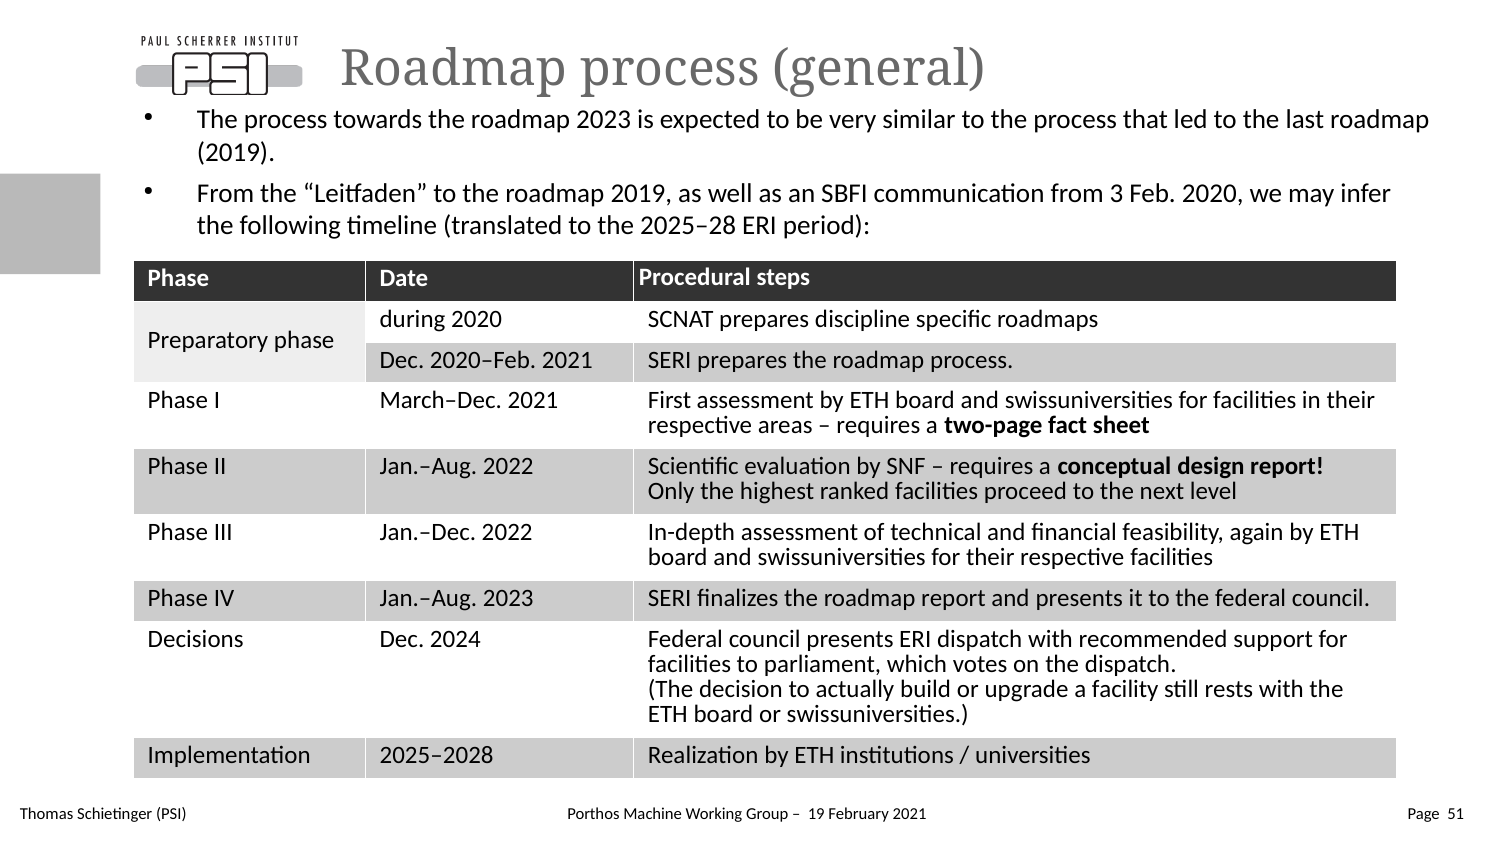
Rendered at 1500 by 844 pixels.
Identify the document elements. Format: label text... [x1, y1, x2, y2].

table_header Procedural steps [634, 261, 1396, 301]
table_cell during 2020 [366, 302, 633, 342]
table_cell Realization by ETH institutions / universities [634, 738, 1396, 778]
table_cell Jan.–Aug. 2023 [366, 581, 633, 621]
table_cell Preparatory phase [134, 302, 365, 382]
table_cell SERI prepares the roadmap process. [634, 343, 1396, 382]
table_cell Jan.–Aug. 2022 [366, 449, 633, 514]
table_cell SERI finalizes the roadmap report and presents it to the federal council. [634, 581, 1396, 621]
table_cell Phase IV [134, 581, 365, 621]
table_cell SCNAT prepares discipline specific roadmaps [634, 302, 1396, 342]
table_cell 2025–2028 [366, 738, 633, 778]
table_cell Implementation [134, 738, 365, 778]
table_cell Federal council presents ERI dispatch with recommended support for facilities to parliament, which votes on the dispatch. (The decision to actually build or upgrade a facility still rests with the ETH board or swissuniversities.) [634, 622, 1396, 737]
table_cell First assessment by ETH board and swissuniversities for facilities in their respective areas – requires a two-page fact sheet [634, 383, 1396, 448]
table_cell Phase II [134, 449, 365, 514]
table_cell In-depth assessment of technical and financial feasibility, again by ETH board and swissuniversities for their respective facilities [634, 515, 1396, 580]
table_cell Decisions [134, 622, 365, 737]
table_header Phase [134, 261, 365, 301]
table_cell Phase III [134, 515, 365, 580]
table_cell Scientific evaluation by SNF – requires a conceptual design report! Only the highest ranked facilities proceed to the next level [634, 449, 1396, 514]
table_cell Dec. 2020–Feb. 2021 [366, 343, 633, 382]
table_cell Jan.–Dec. 2022 [366, 515, 633, 580]
table_cell March–Dec. 2021 [366, 383, 633, 448]
title Roadmap process (general) [340, 35, 1442, 98]
table_cell Dec. 2024 [366, 622, 633, 737]
table_cell Phase I [134, 383, 365, 448]
table_header Date [366, 261, 633, 301]
list The process towards the roadmap 2023 is expected to be very similar to the process that led to the last roadmap (2019). From the “Leitfaden” to the roadmap 2019, as well as an SBFI communication from 3 Feb. 2020, we may infer the following timeline (translated to the 2025–28 ERI period): [126, 101, 1431, 254]
